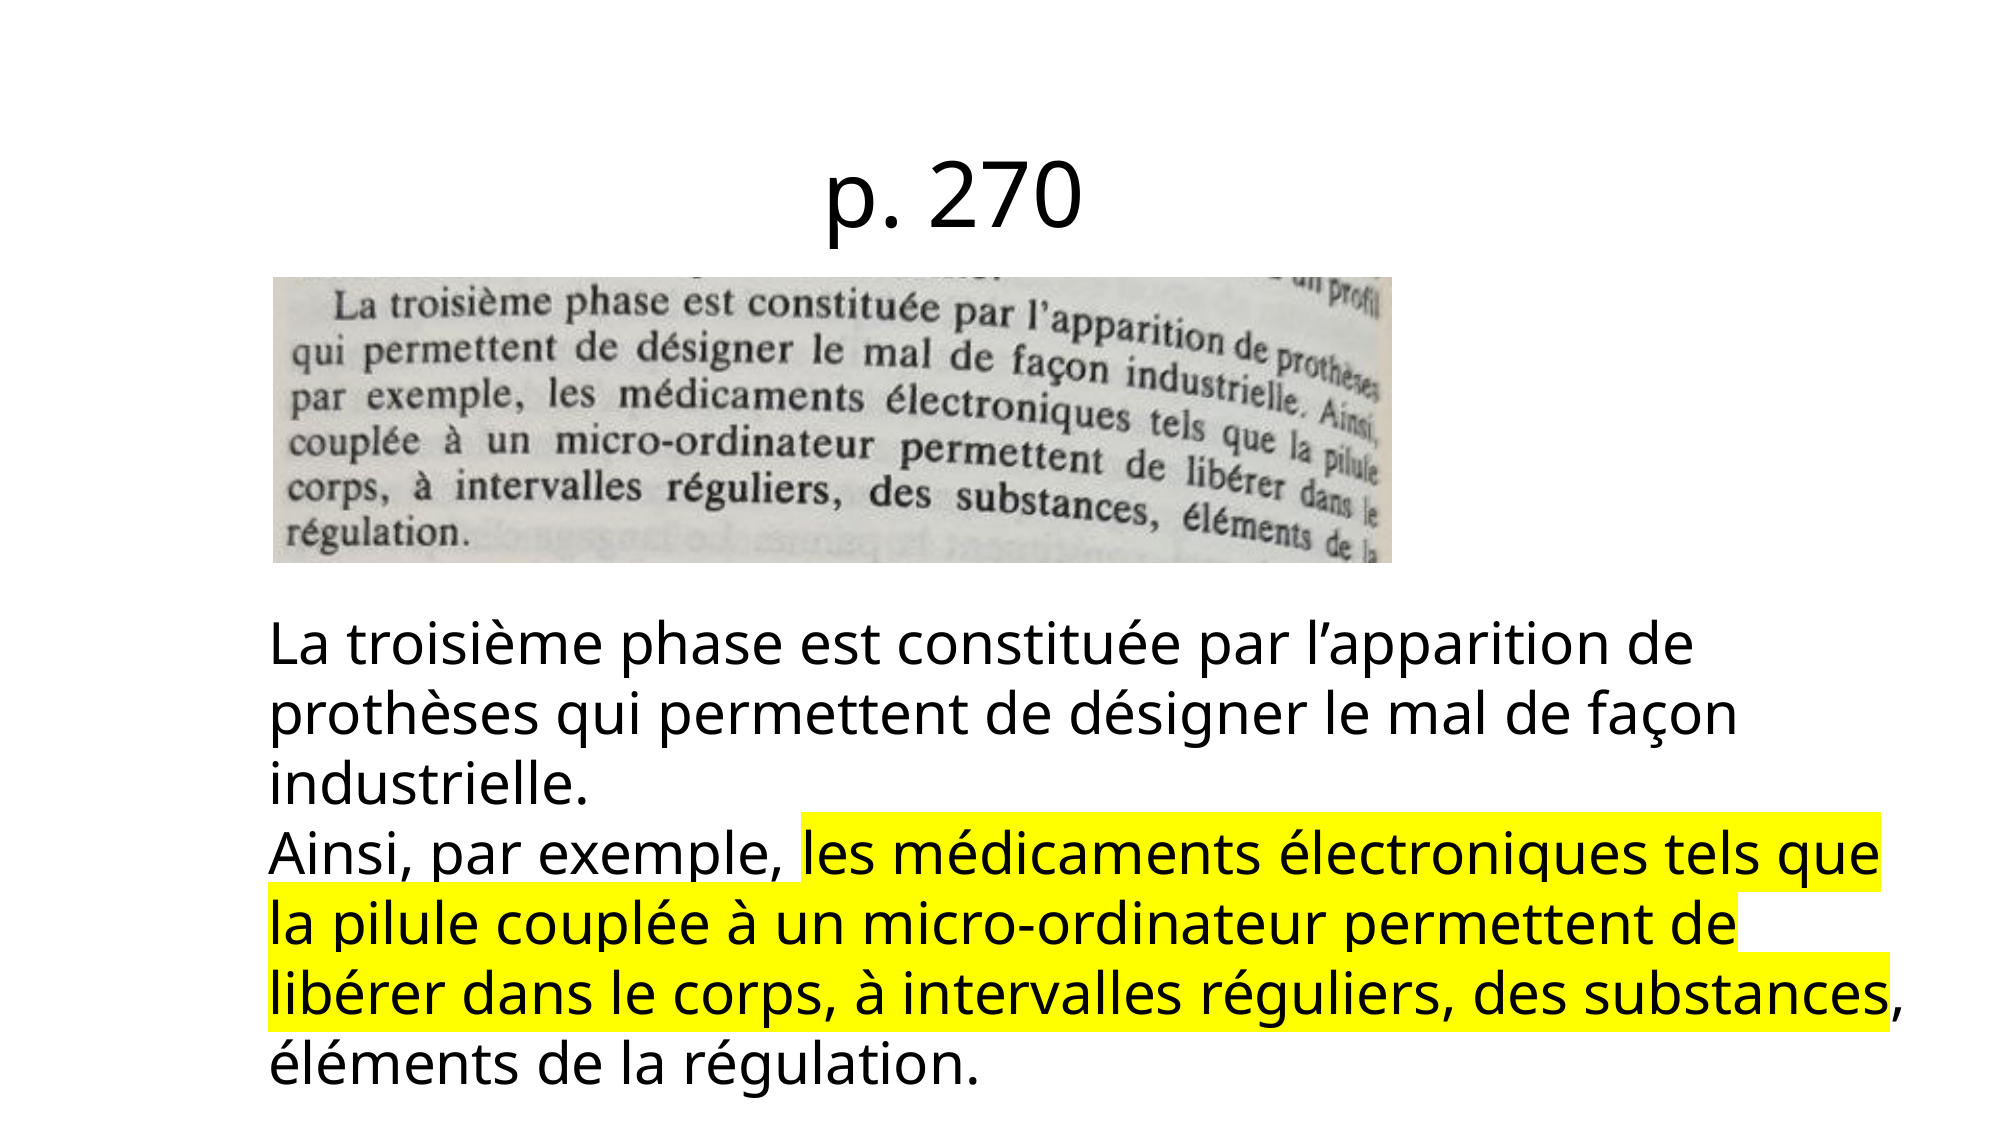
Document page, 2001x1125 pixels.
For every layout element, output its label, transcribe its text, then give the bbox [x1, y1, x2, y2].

text_box La troisième phase est constituée par l’apparition de prothèses qui permettent de désigner le mal de façon industrielle. Ainsi, par exemple, les médicaments électroniques tels que la pilule couplée à un micro-ordinateur permettent de libérer dans le corps, à intervalles réguliers, des substances, éléments de la régulation. [253, 599, 1934, 1104]
picture [273, 277, 1392, 563]
title p. 270 [570, 89, 1339, 277]
